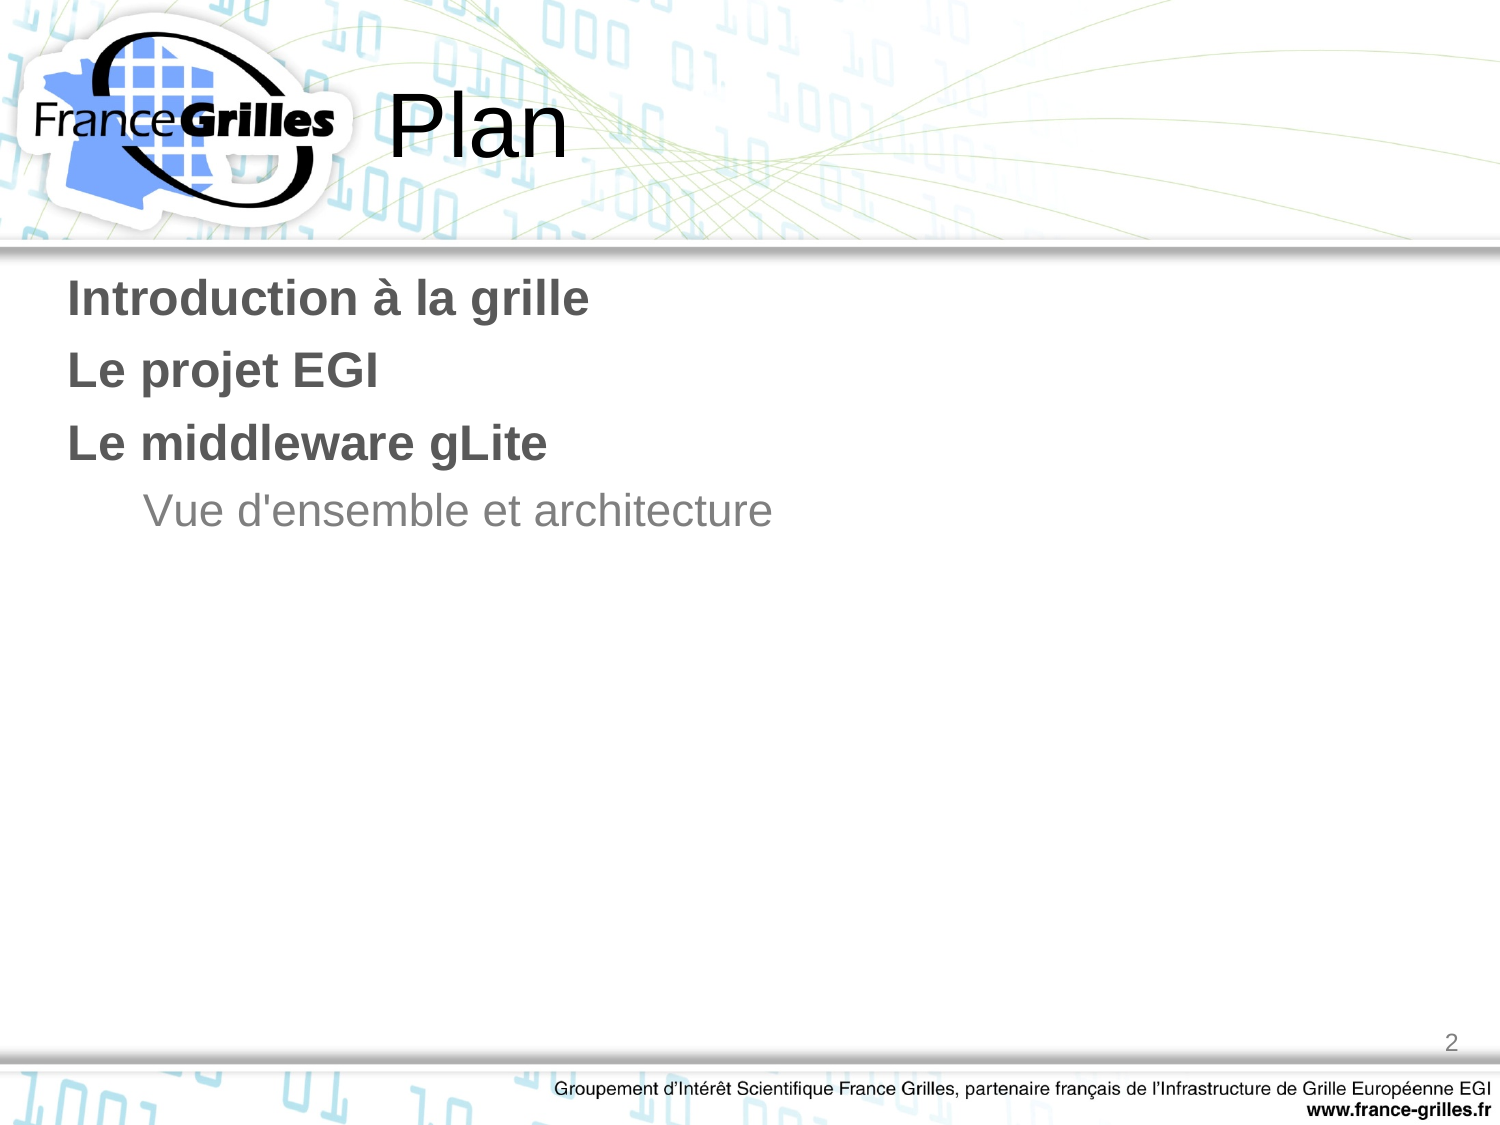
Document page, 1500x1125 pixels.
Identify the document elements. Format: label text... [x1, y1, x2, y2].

picture [0, 0, 1500, 1125]
list Introduction à la grille Le projet EGI Le middleware gLite Vue d'ensemble et architecture [53, 262, 1459, 1024]
title Plan [372, 0, 1459, 251]
